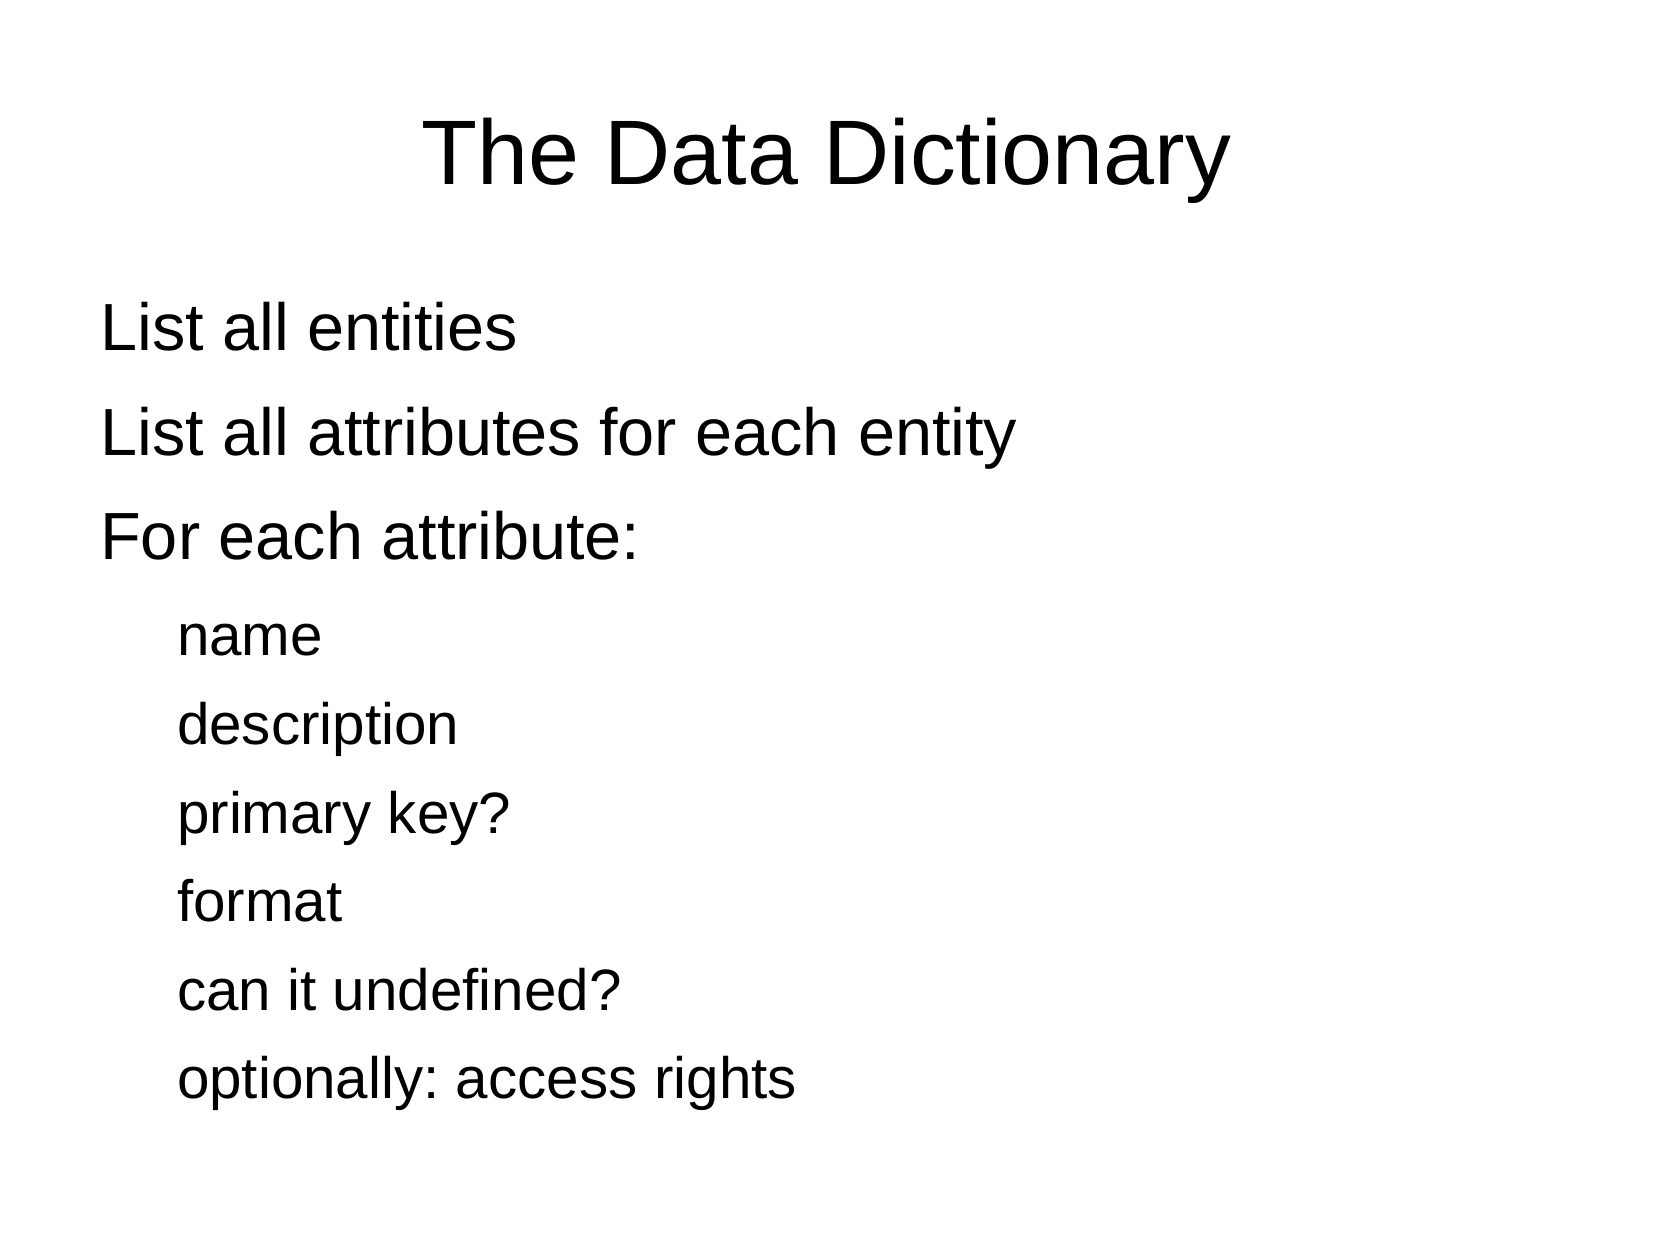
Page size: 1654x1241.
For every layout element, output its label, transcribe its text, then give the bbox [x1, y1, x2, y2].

list List all entities List all attributes for each entity For each attribute: name description primary key? format can it undefined? optionally: access rights [82, 290, 1571, 1180]
title The Data Dictionary [82, 49, 1571, 257]
